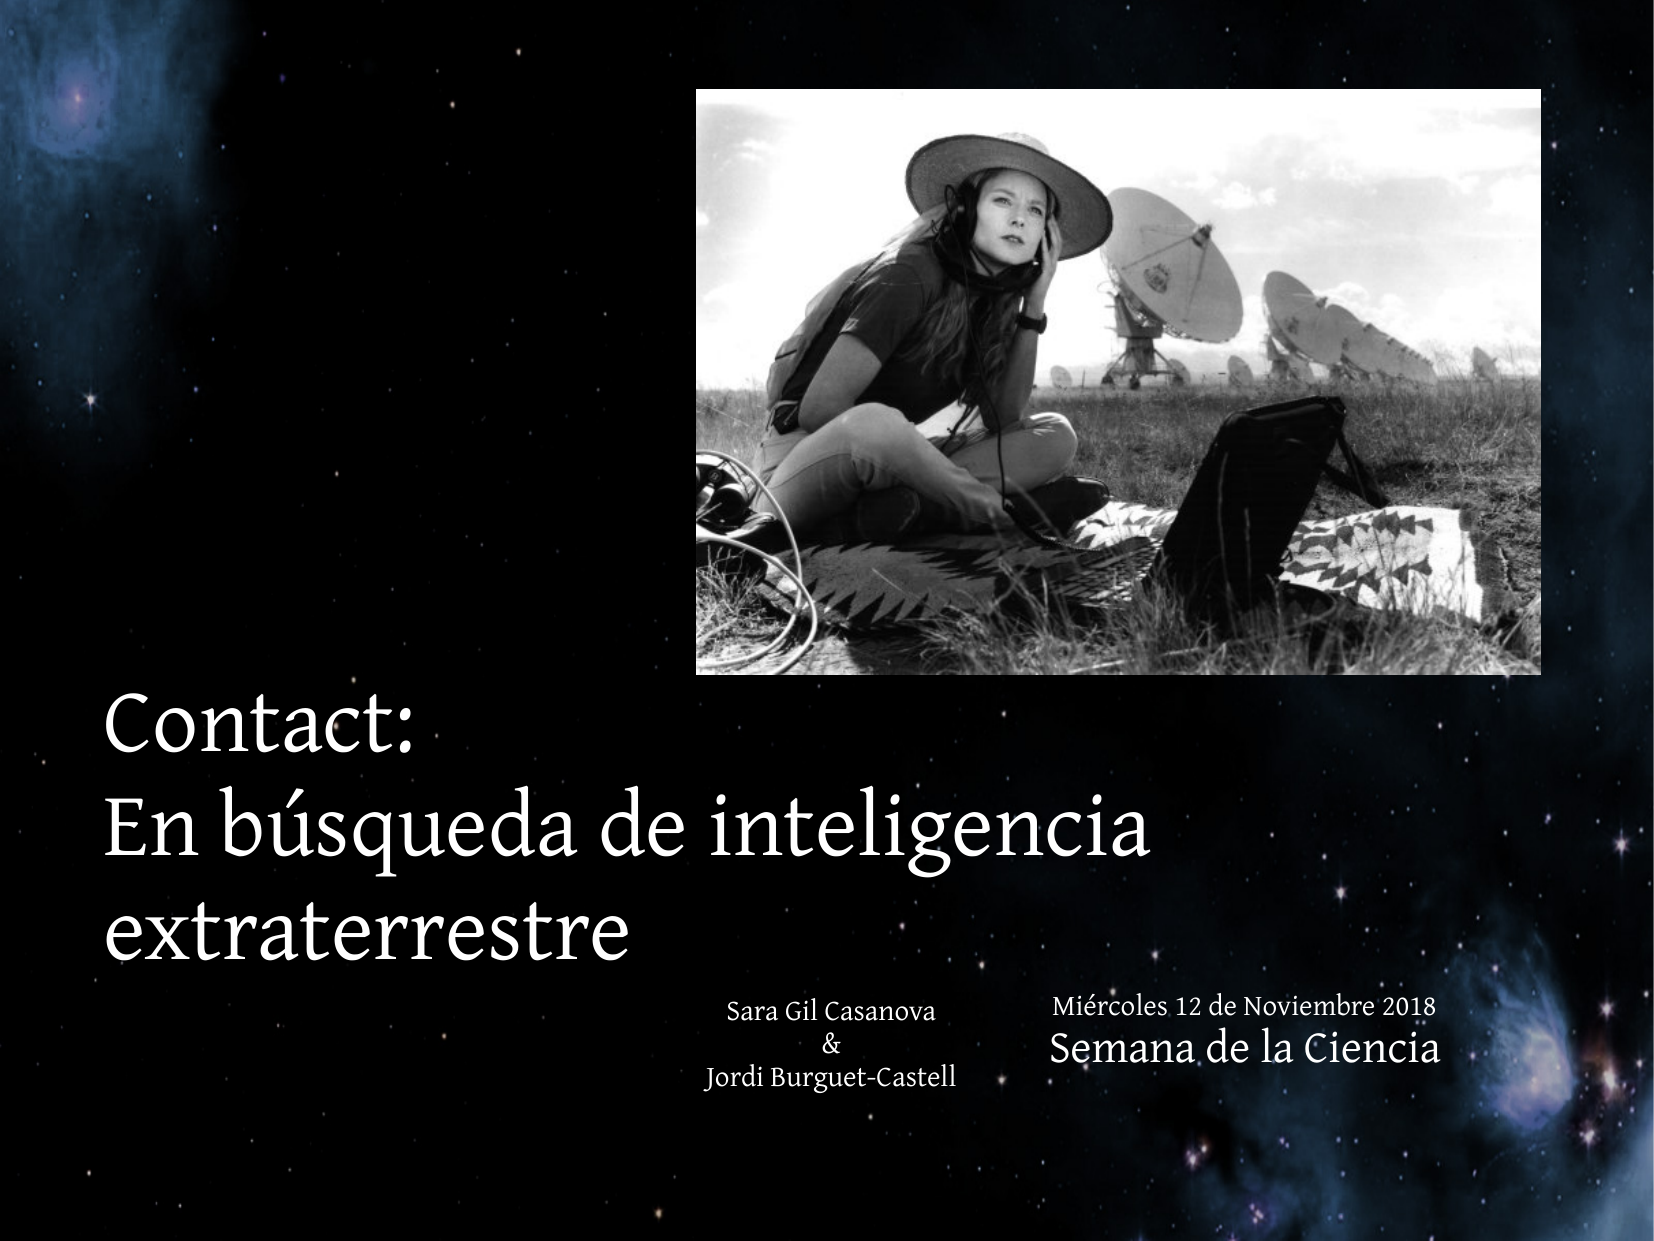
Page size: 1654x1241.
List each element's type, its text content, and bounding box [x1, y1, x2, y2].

text_box Contact: En búsqueda de inteligencia extraterrestre [89, 665, 1320, 1027]
text_box Sara Gil Casanova & Jordi Burguet-Castell [691, 988, 972, 1185]
picture [0, 0, 1654, 1241]
text_box Miércoles 12 de Noviembre 2018 Semana de la Ciencia [930, 983, 1560, 1116]
